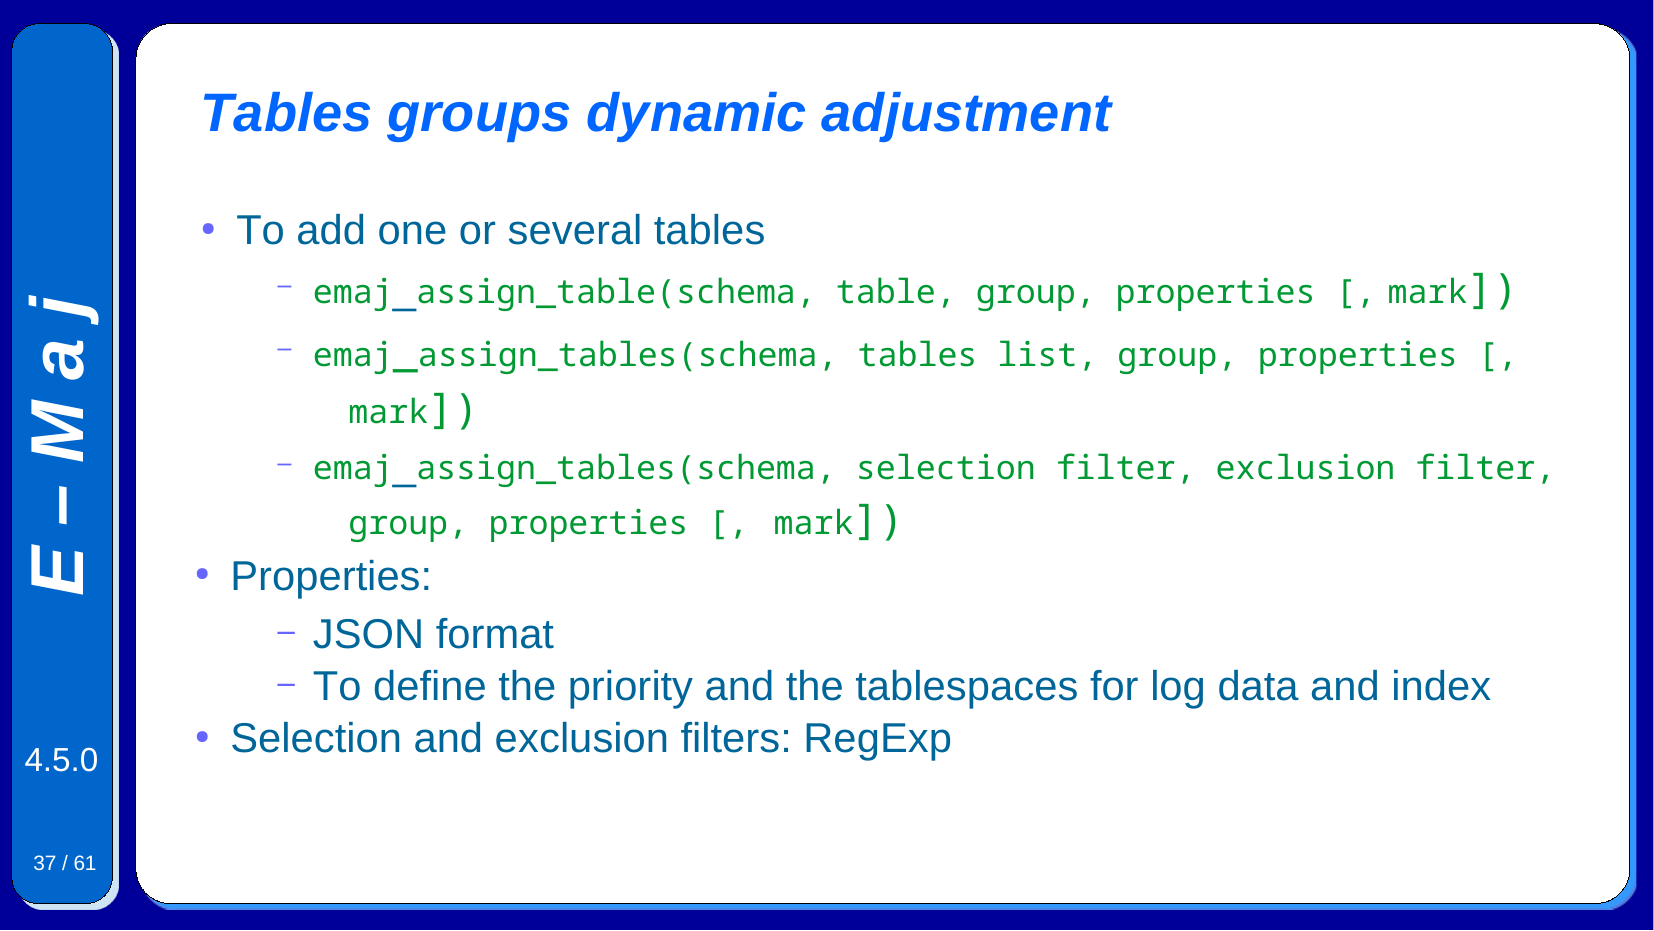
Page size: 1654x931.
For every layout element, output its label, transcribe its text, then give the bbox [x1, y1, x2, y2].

list To add one or several tables emaj_assign_table(schema, table, group, properties [, mark]) emaj_assign_tables(schema, tables list, group, properties [, mark]) emaj_assign_tables(schema, selection filter, exclusion filter, group, properties [, mark]) Properties: JSON format To define the priority and the tablespaces for log data and index Selection and exclusion filters: RegExp [177, 206, 1587, 834]
title Tables groups dynamic adjustment [200, 34, 1575, 191]
